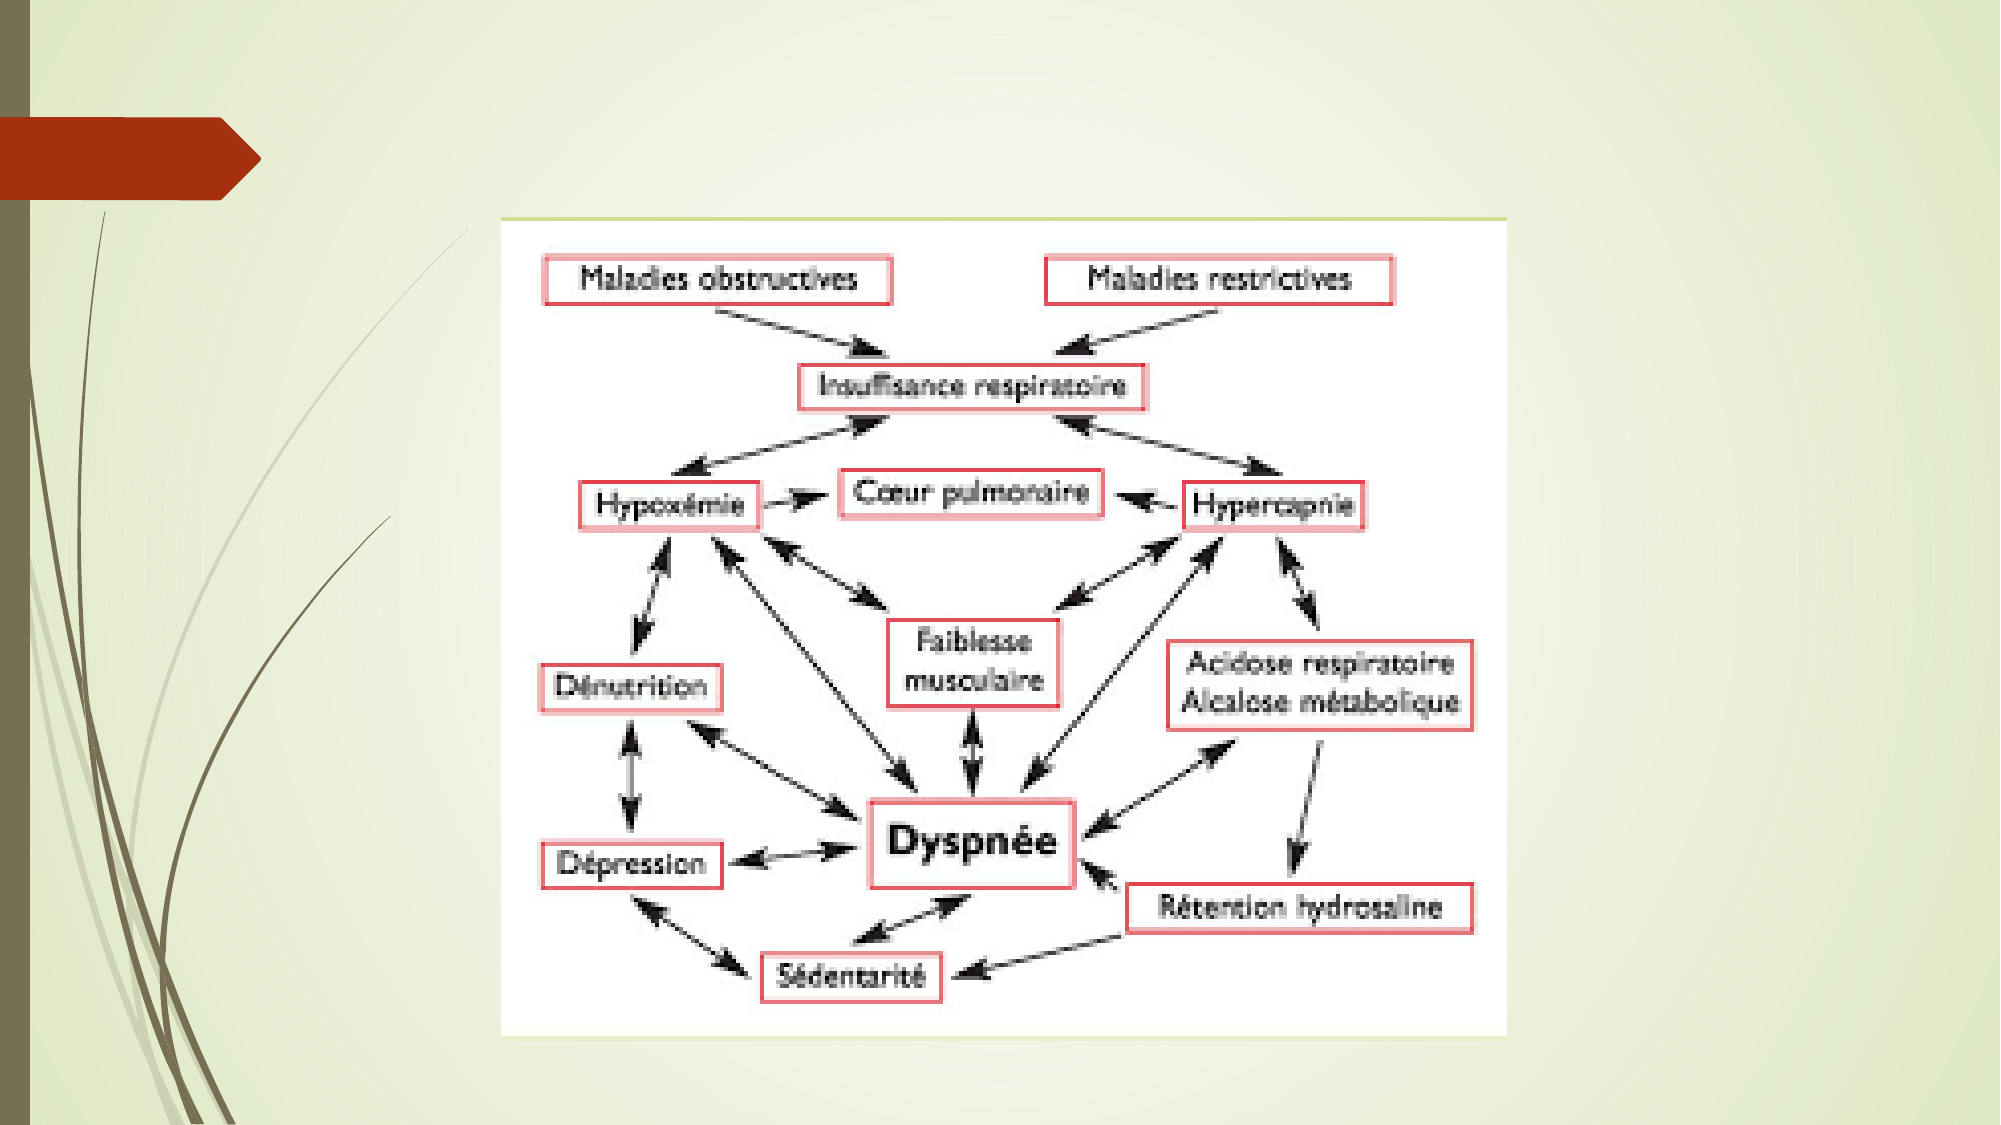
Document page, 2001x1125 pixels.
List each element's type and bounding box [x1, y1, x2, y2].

picture [501, 217, 1507, 1041]
